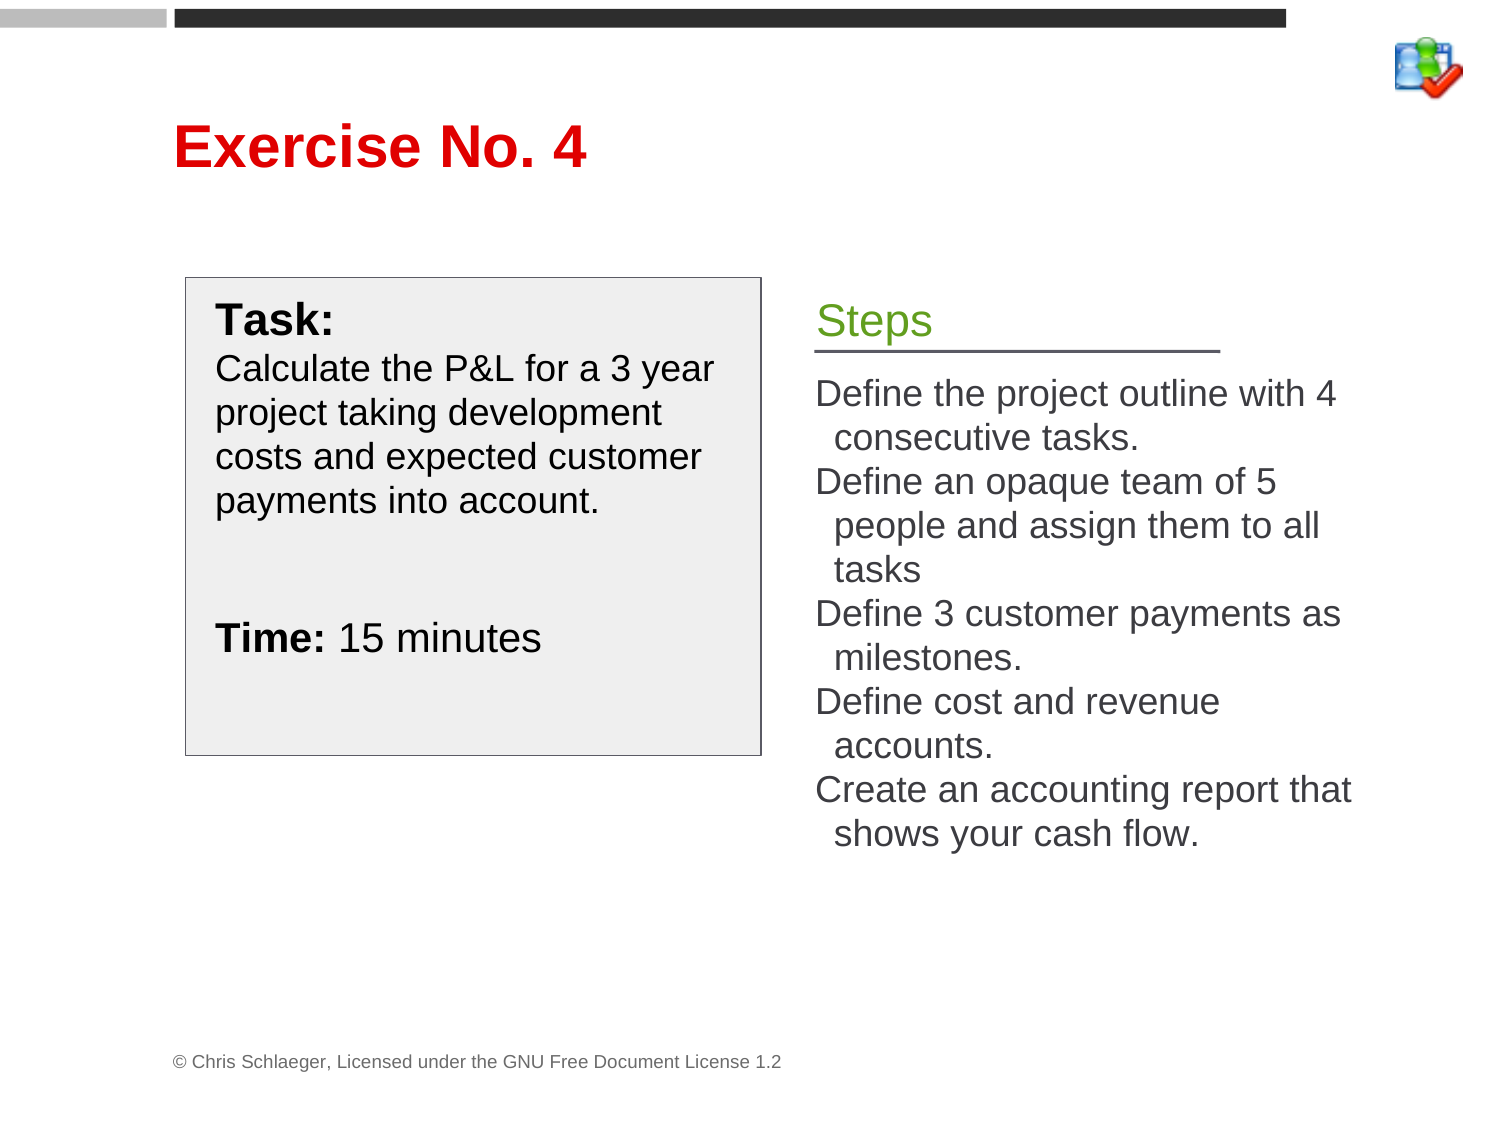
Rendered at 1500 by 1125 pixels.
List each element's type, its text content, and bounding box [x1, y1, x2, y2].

title Exercise No. 4 [173, 66, 1404, 234]
text_box Steps [781, 294, 1201, 363]
text_box Define the project outline with 4 consecutive tasks. Define an opaque team of 5 people and assign them to all tasks Define 3 customer payments as milestones. Define cost and revenue accounts. Create an accounting report that shows your cash flow. [800, 362, 1404, 1019]
picture [1395, 37, 1463, 105]
text_box Task: Calculate the P&L for a 3 year project taking development costs and expected customer payments into account. Time: 15 minutes [200, 283, 751, 777]
text_box [185, 277, 762, 756]
